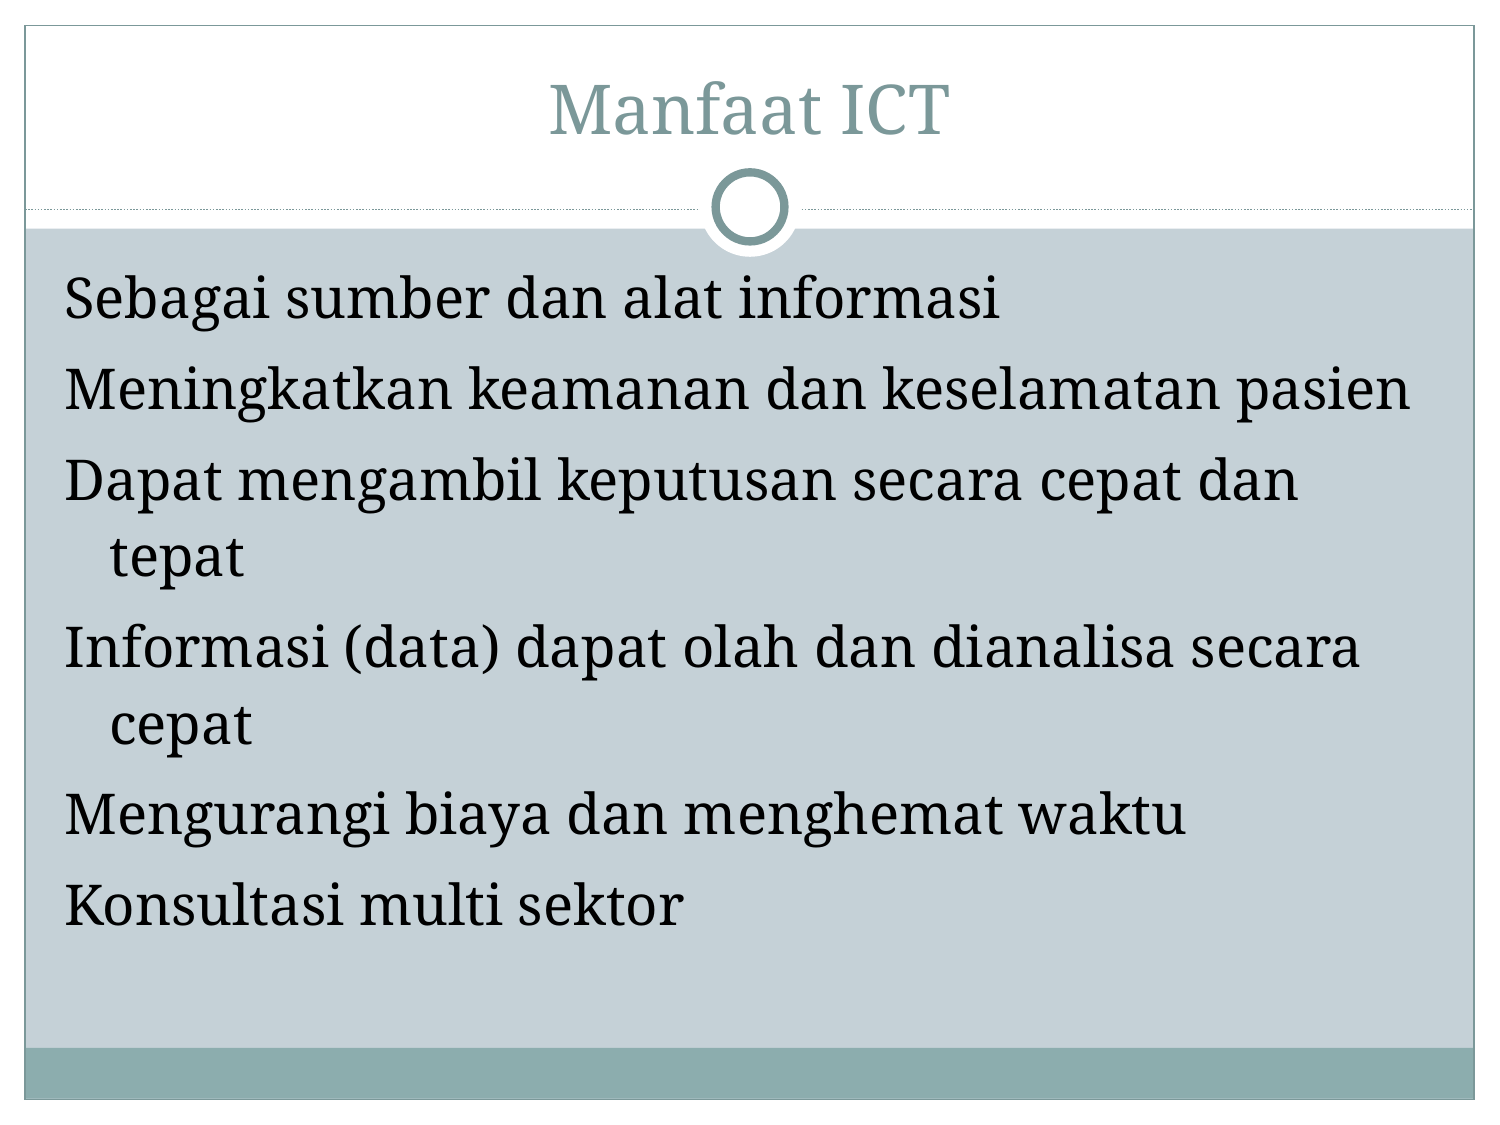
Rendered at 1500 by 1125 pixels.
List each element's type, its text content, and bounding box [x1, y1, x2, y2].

list Sebagai sumber dan alat informasi Meningkatkan keamanan dan keselamatan pasien Dapat mengambil keputusan secara cepat dan tepat Informasi (data) dapat olah dan dianalisa secara cepat Mengurangi biaya dan menghemat waktu Konsultasi multi sektor [49, 250, 1445, 1001]
title Manfaat ICT [49, 37, 1450, 162]
